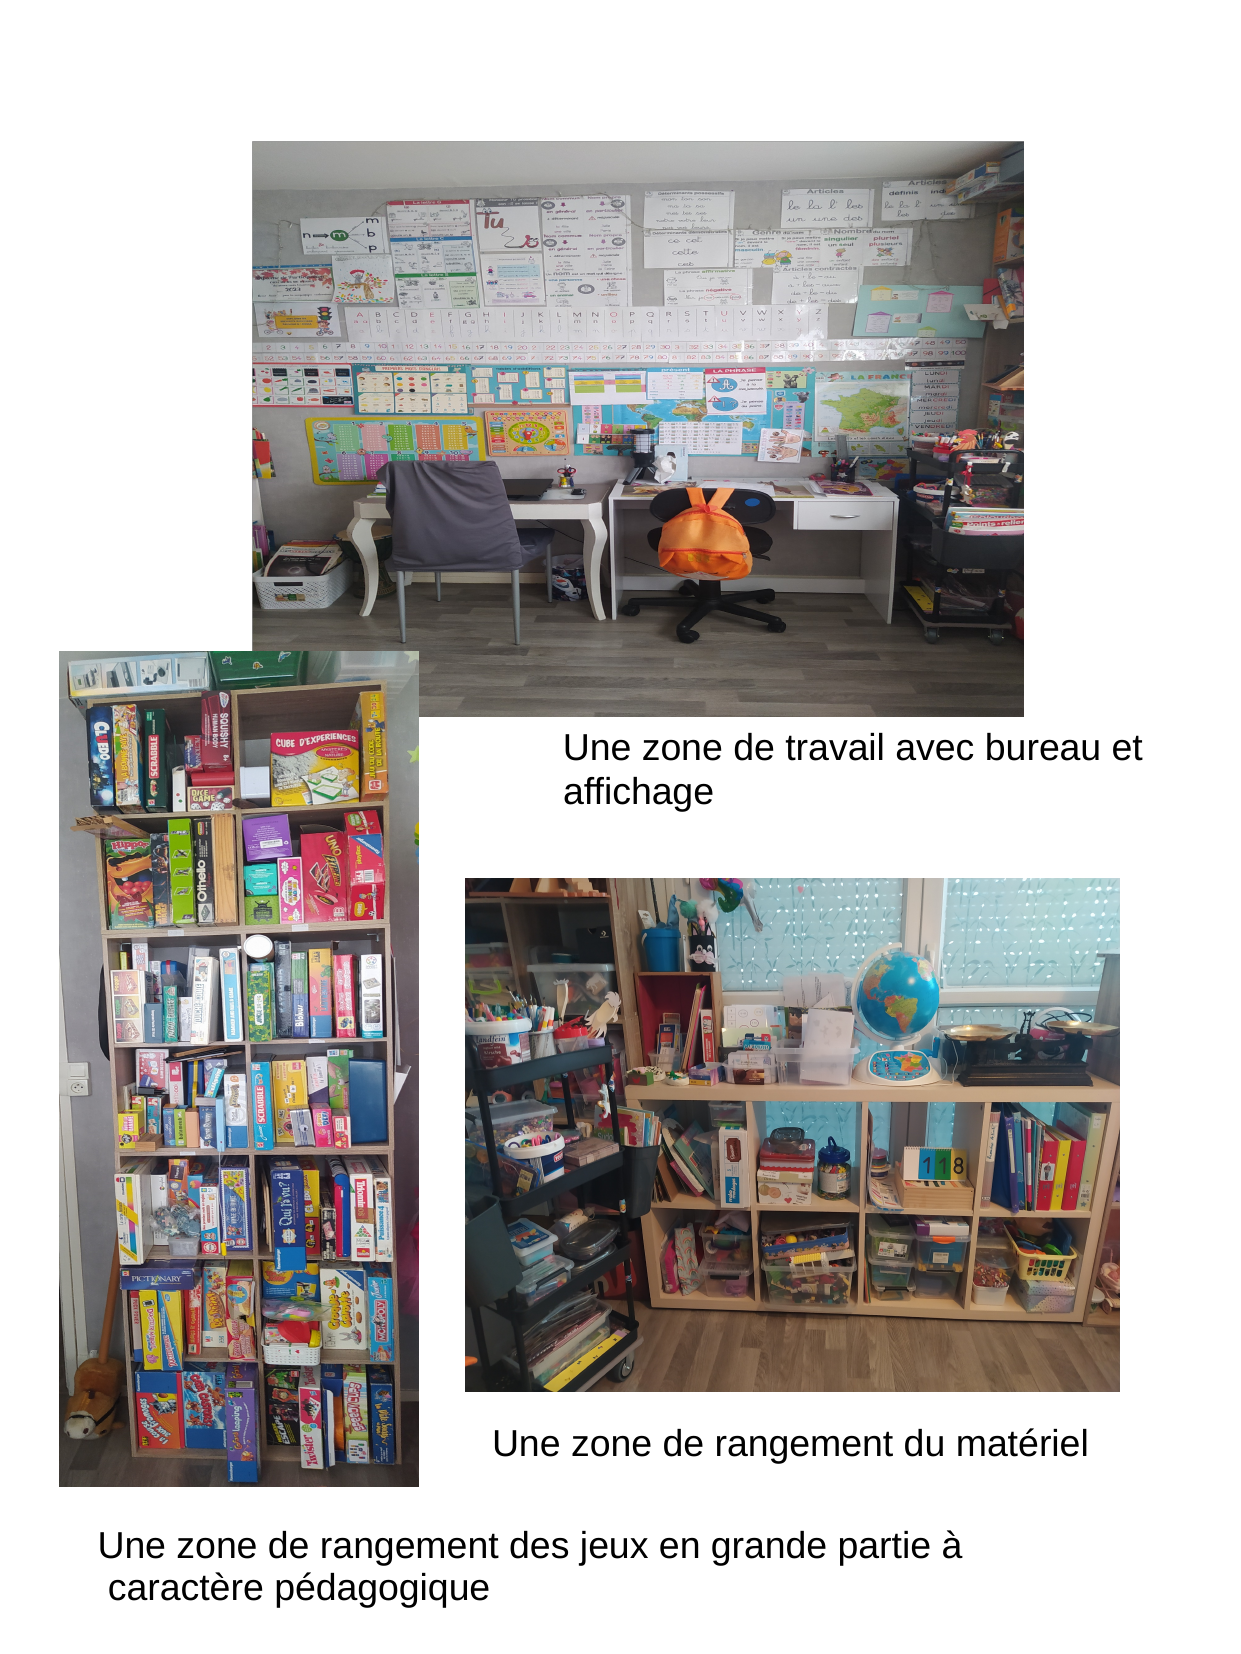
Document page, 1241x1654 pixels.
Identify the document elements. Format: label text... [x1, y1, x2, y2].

text_box Une zone de travail avec bureau et [563, 727, 1241, 784]
text_box affichage [563, 770, 764, 827]
picture [465, 878, 1120, 1392]
picture [59, 141, 1024, 1488]
text_box Une zone de rangement des jeux en grande partie à caractère pédagogique [82, 1517, 1241, 1617]
text_box Une zone de rangement du matériel [492, 1423, 1241, 1480]
